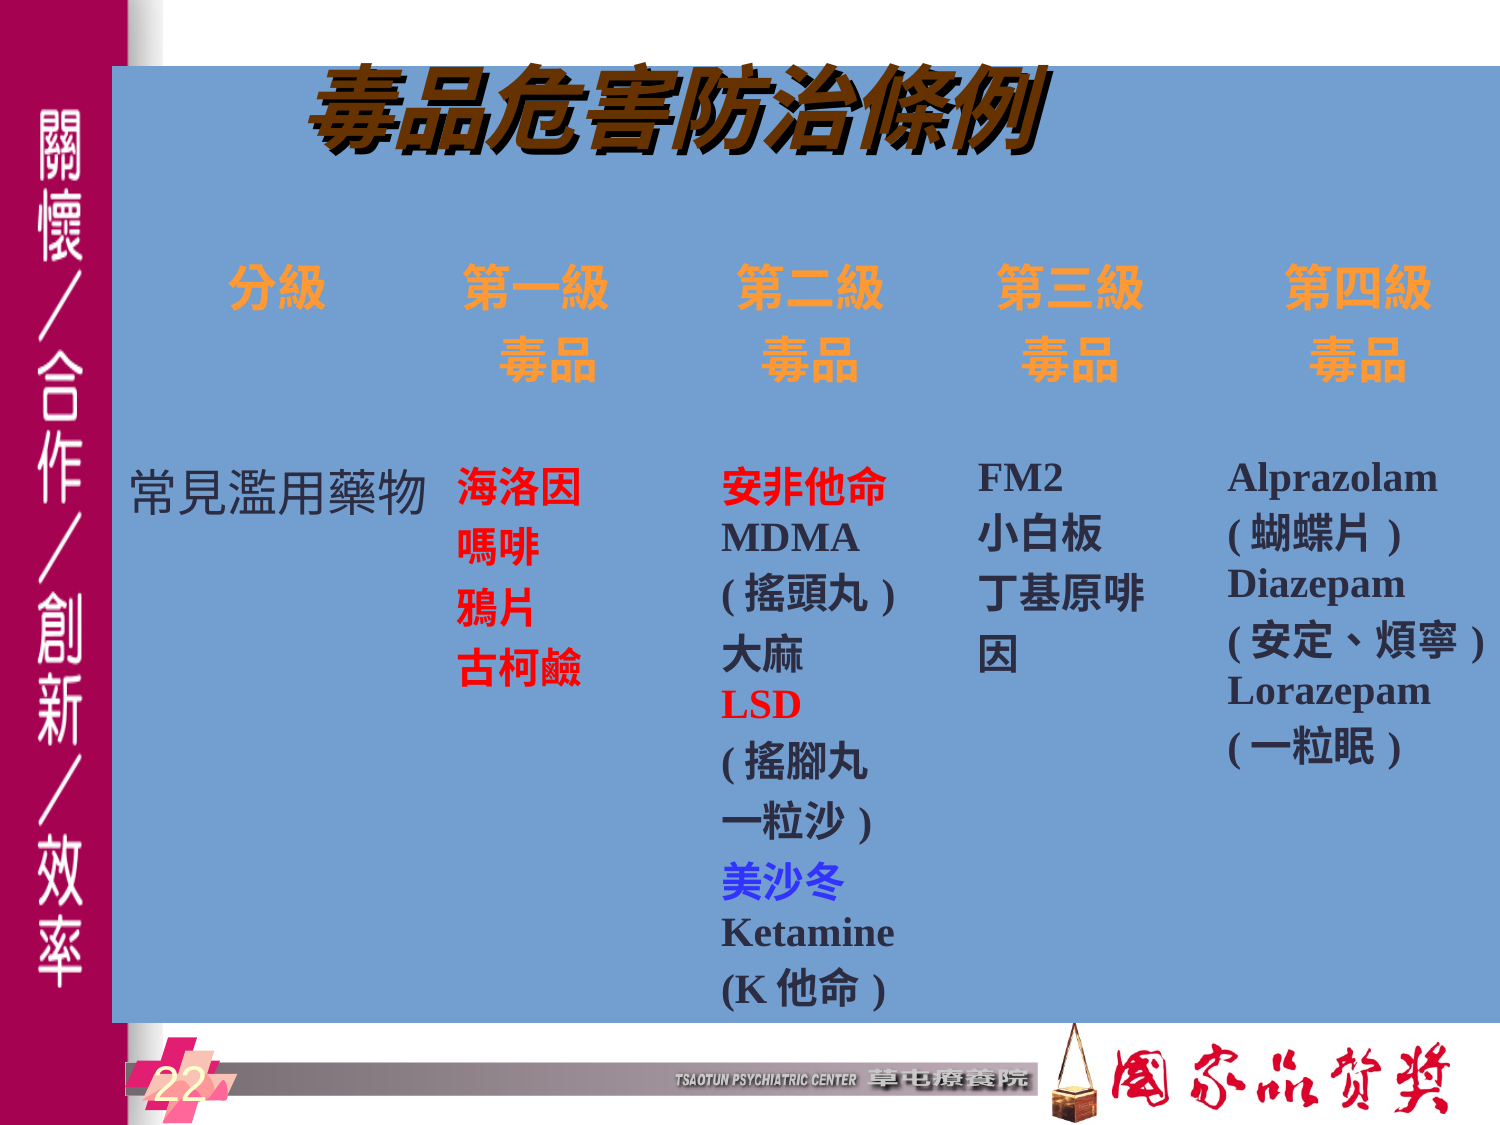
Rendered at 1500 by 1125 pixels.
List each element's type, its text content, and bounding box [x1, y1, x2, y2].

table_header [112, 66, 1500, 241]
table_cell [914, 446, 963, 1023]
table_cell 第二級 毒品 [706, 241, 914, 446]
table_cell 安非他命 MDMA (搖頭丸) 大麻 LSD (搖腳丸 一粒沙) 美沙冬 Ketamine (K他命) [706, 446, 914, 1023]
table_cell [914, 241, 963, 446]
table_cell FM2 小白板 丁基原啡 因 [963, 446, 1177, 1023]
table_cell Alprazolam (蝴蝶片) Diazepam (安定、煩寧) Lorazepam (一粒眠) [1213, 446, 1500, 1023]
table_cell [655, 446, 706, 1023]
table_cell 第一級 毒品 [442, 241, 655, 446]
table_cell 海洛因 嗎啡 鴉片 古柯鹼 [442, 446, 655, 1023]
text_box 毒品危害防治條例 [147, 42, 1187, 168]
table_cell [1177, 446, 1213, 1023]
table_cell 常見濫用藥物 [112, 446, 442, 1023]
table_cell [655, 241, 706, 446]
table_cell [1177, 241, 1213, 446]
table_cell 分級 [112, 241, 442, 446]
text_box [23, 1043, 337, 1119]
table_cell 第三級 毒品 [963, 241, 1177, 446]
table_cell 第四級 毒品 [1213, 241, 1500, 446]
